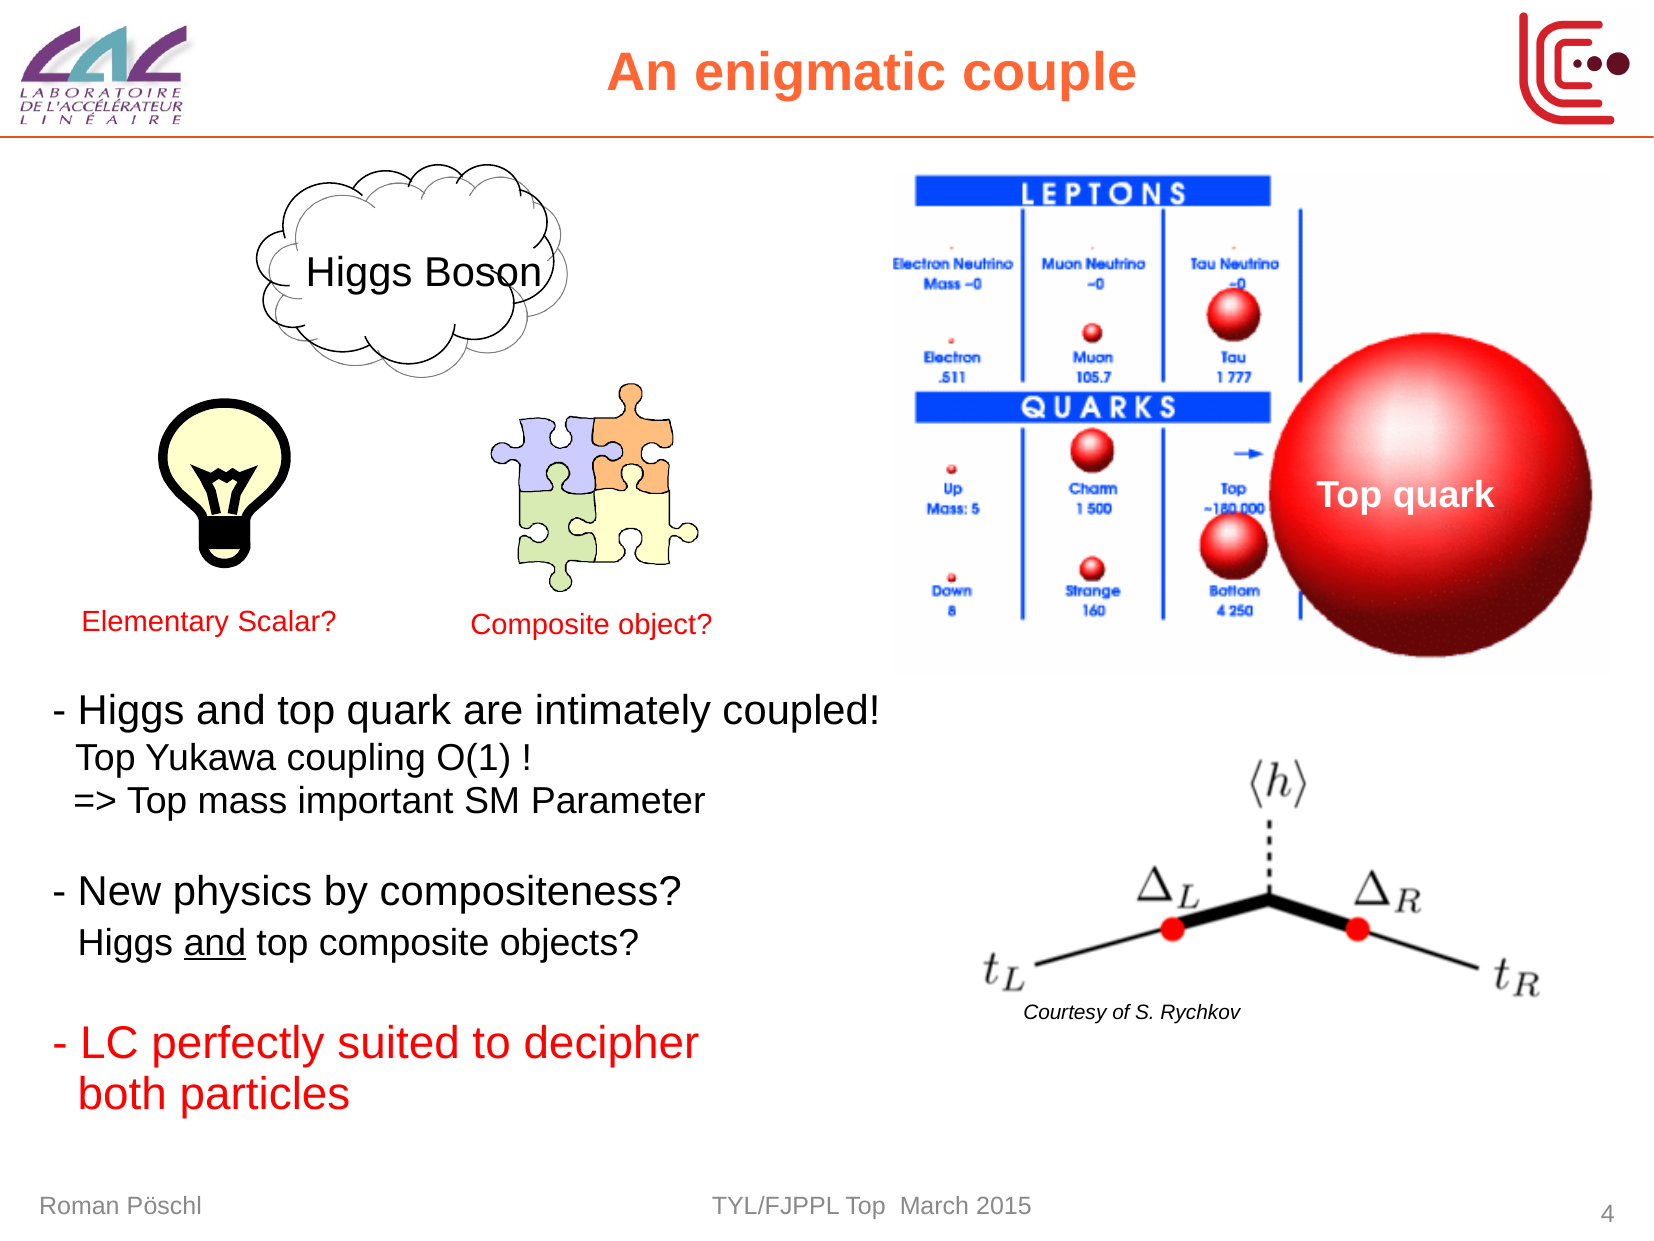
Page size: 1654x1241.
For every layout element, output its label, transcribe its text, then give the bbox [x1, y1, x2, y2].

text_box Courtesy of S. Rychkov [1163, 992, 1281, 1032]
picture [1508, 2, 1641, 135]
picture [1163, 727, 1572, 1028]
title An enigmatic couple [128, 29, 1617, 113]
chart [485, 378, 705, 598]
text_box [162, 403, 287, 564]
picture [17, 22, 199, 127]
picture [893, 173, 1611, 675]
text_box Composite object? [455, 600, 756, 650]
text_box - Higgs and top quark are intimately coupled! Top Yukawa coupling O(1) ! => Top mass important SM Parameter - New physics by compositeness? Higgs and top composite objects? - LC perfectly suited to decipher both particles [37, 679, 1163, 1241]
text_box Elementary Scalar? [66, 597, 380, 647]
text_box Top quark [1301, 462, 1510, 524]
text_box Higgs Boson [255, 237, 569, 303]
